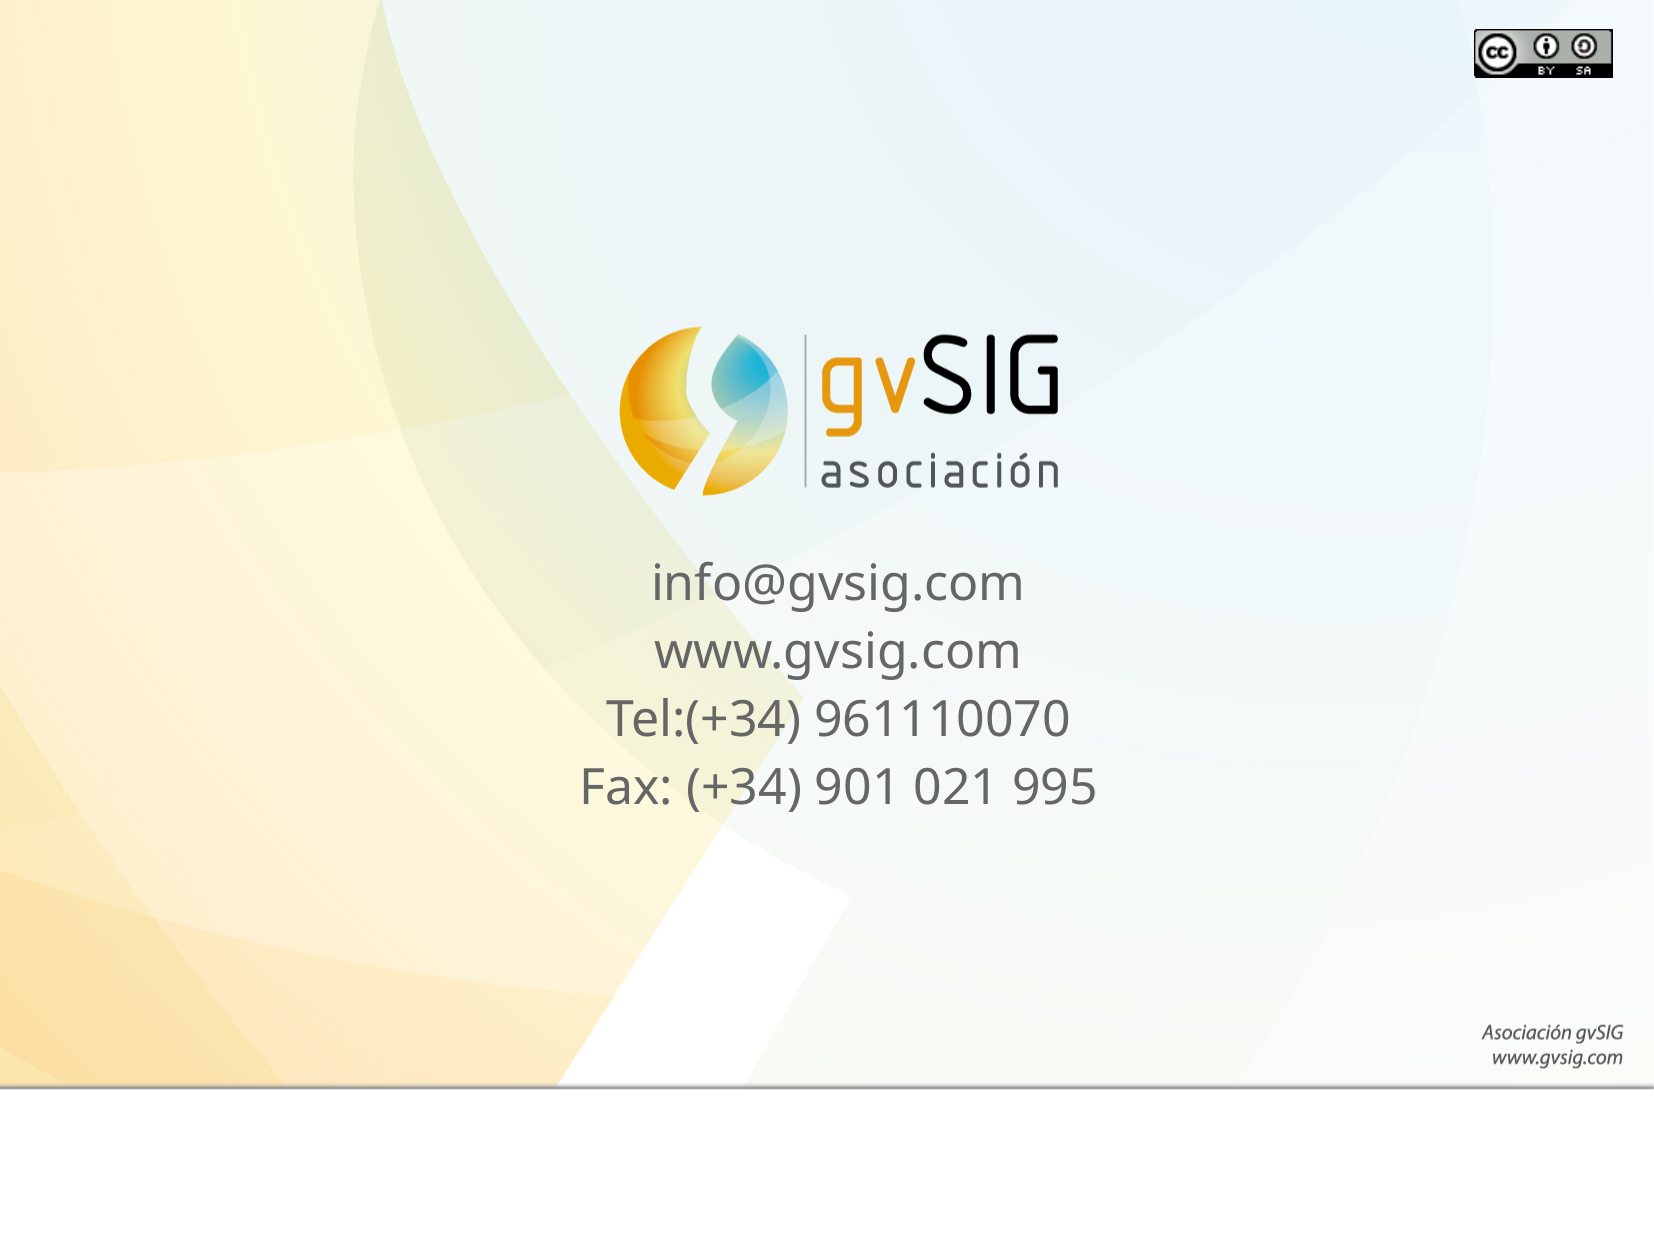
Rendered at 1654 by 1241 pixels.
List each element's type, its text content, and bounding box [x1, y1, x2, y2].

picture [0, 0, 1654, 1241]
title info@gvsig.com www.gvsig.com Tel:(+34) 961110070 Fax: (+34) 901 021 995 [124, 566, 1554, 801]
